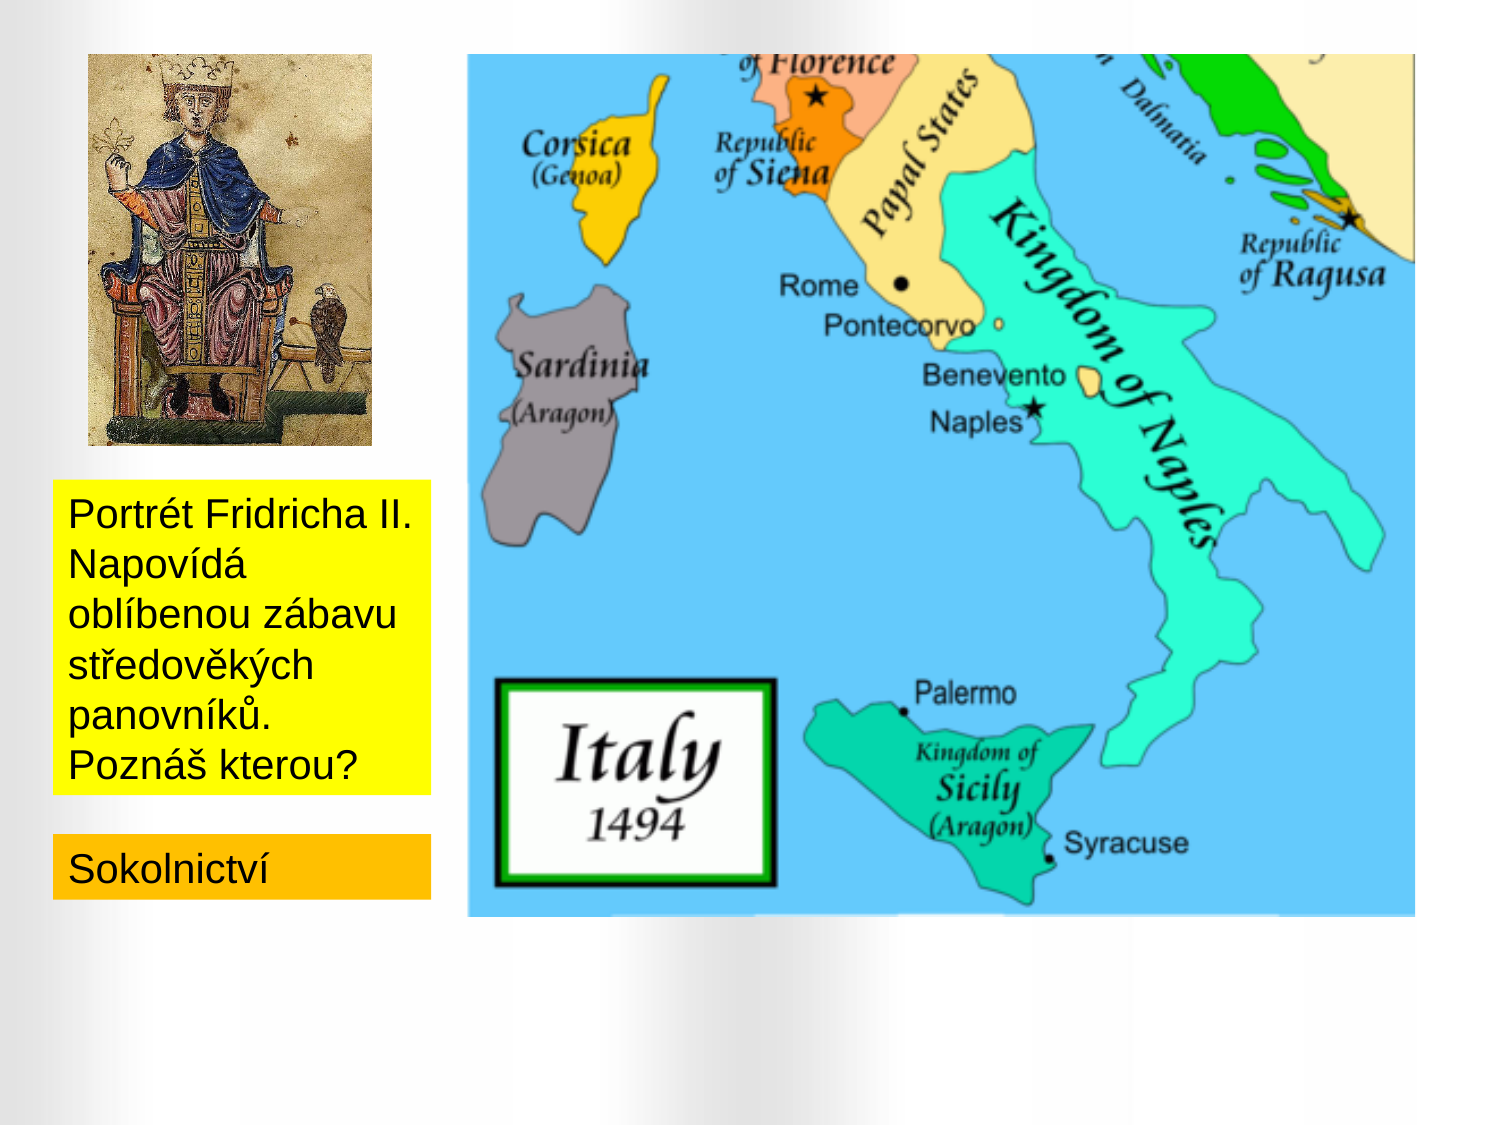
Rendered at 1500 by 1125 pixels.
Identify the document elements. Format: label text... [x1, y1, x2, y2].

text_box Portrét Fridricha II. Napovídá oblíbenou zábavu středověkých panovníků. Poznáš kterou? [53, 479, 432, 796]
picture [0, 0, 1500, 1125]
text_box Sokolnictví [53, 834, 432, 900]
